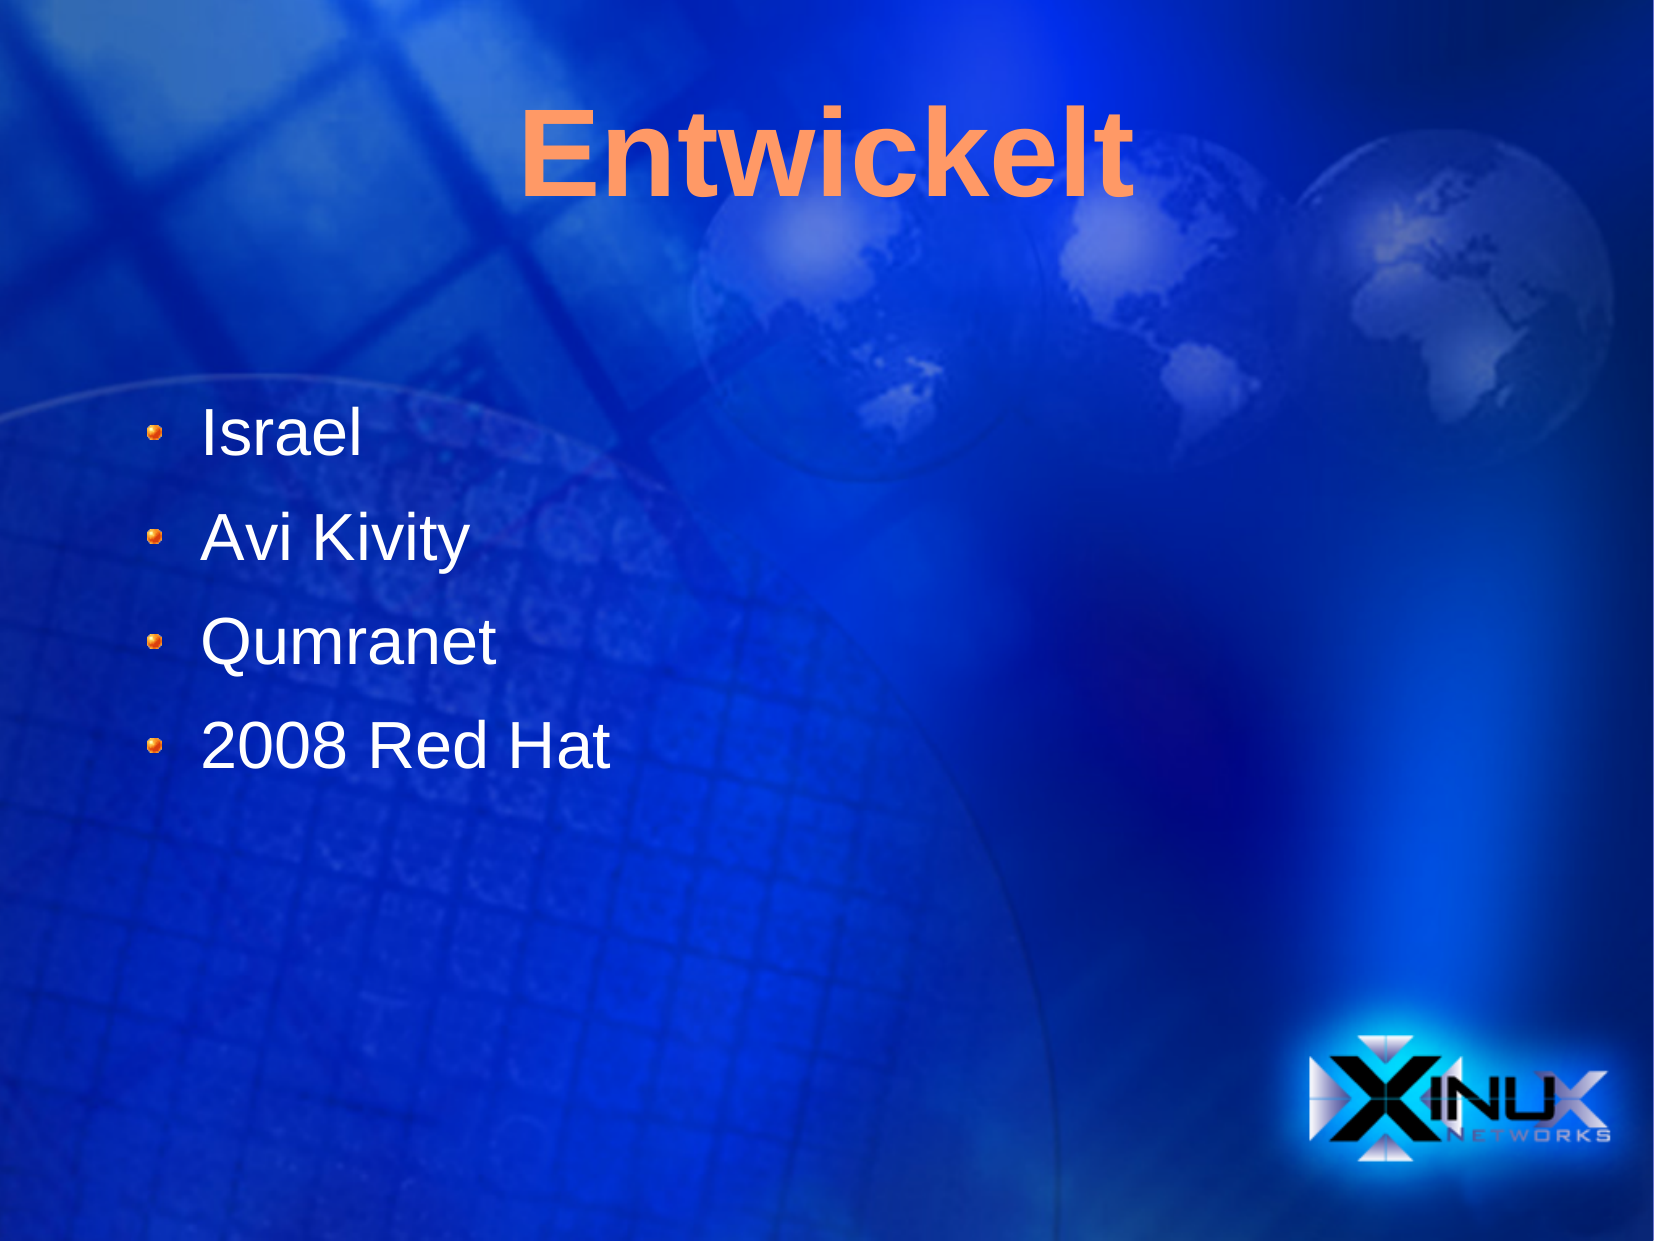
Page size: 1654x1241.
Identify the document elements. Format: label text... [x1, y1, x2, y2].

picture [0, 0, 1654, 1241]
title Entwickelt [82, 56, 1571, 250]
list Israel Avi Kivity Qumranet 2008 Red Hat [59, 262, 1548, 1134]
